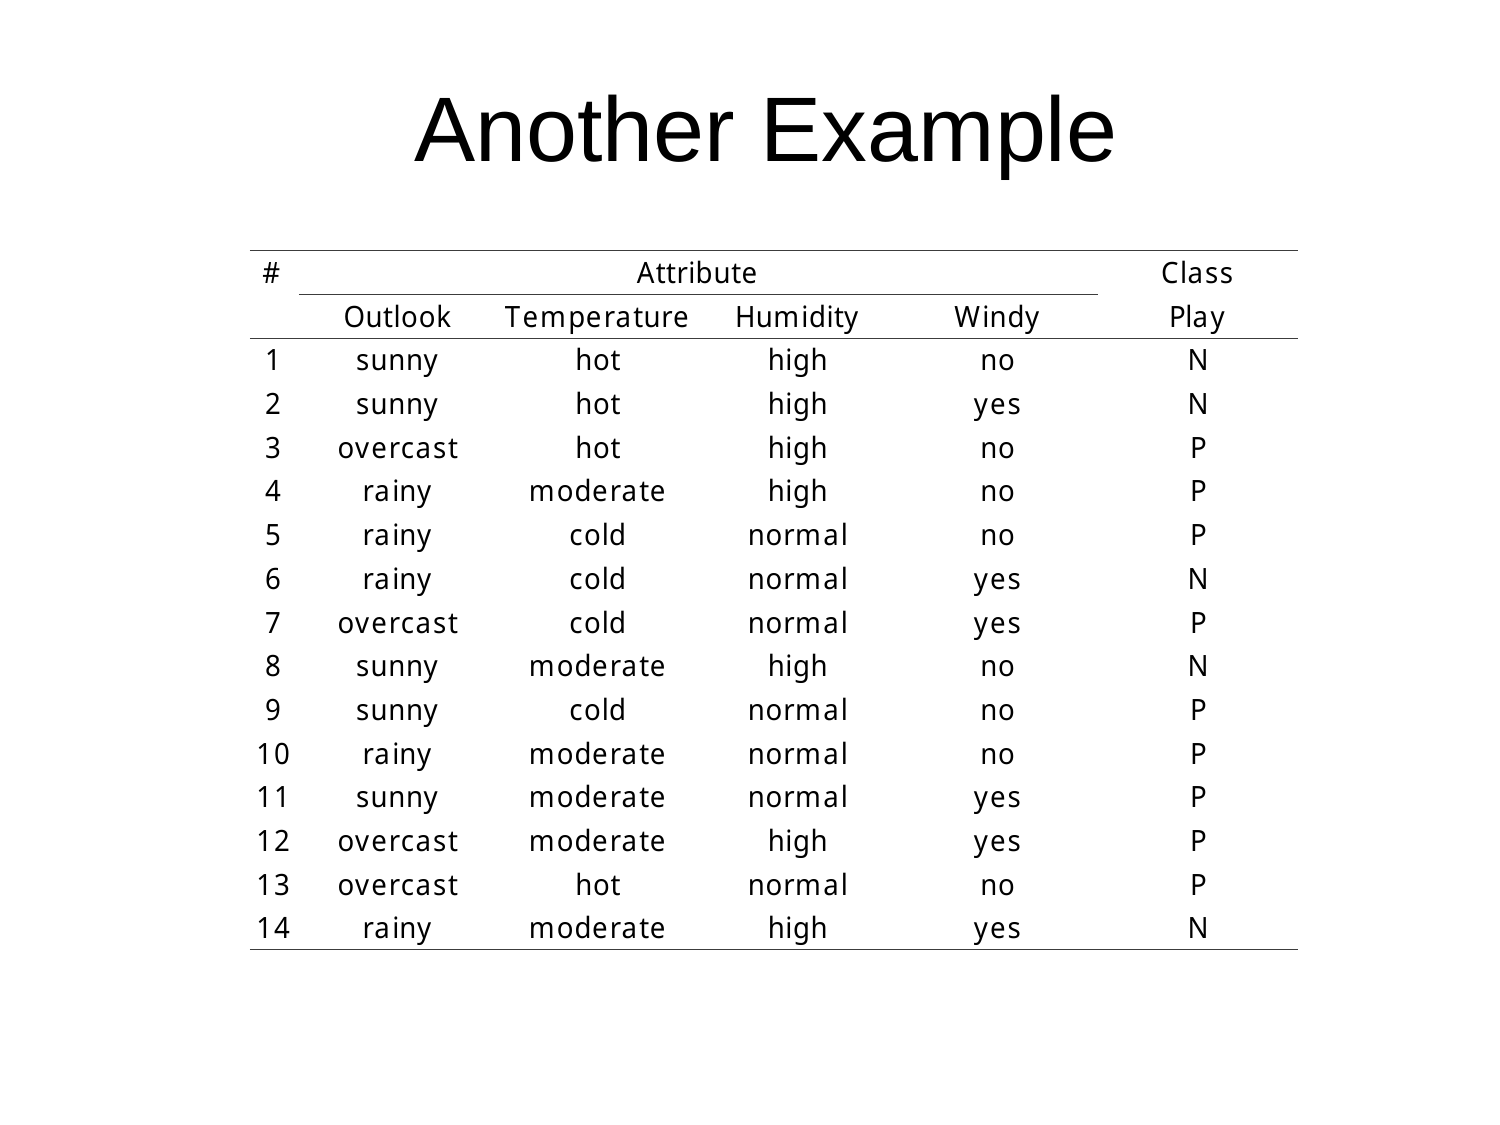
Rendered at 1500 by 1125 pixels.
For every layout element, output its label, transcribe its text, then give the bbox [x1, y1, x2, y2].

chart [249, 249, 1300, 953]
title Another Example [24, 0, 1476, 188]
